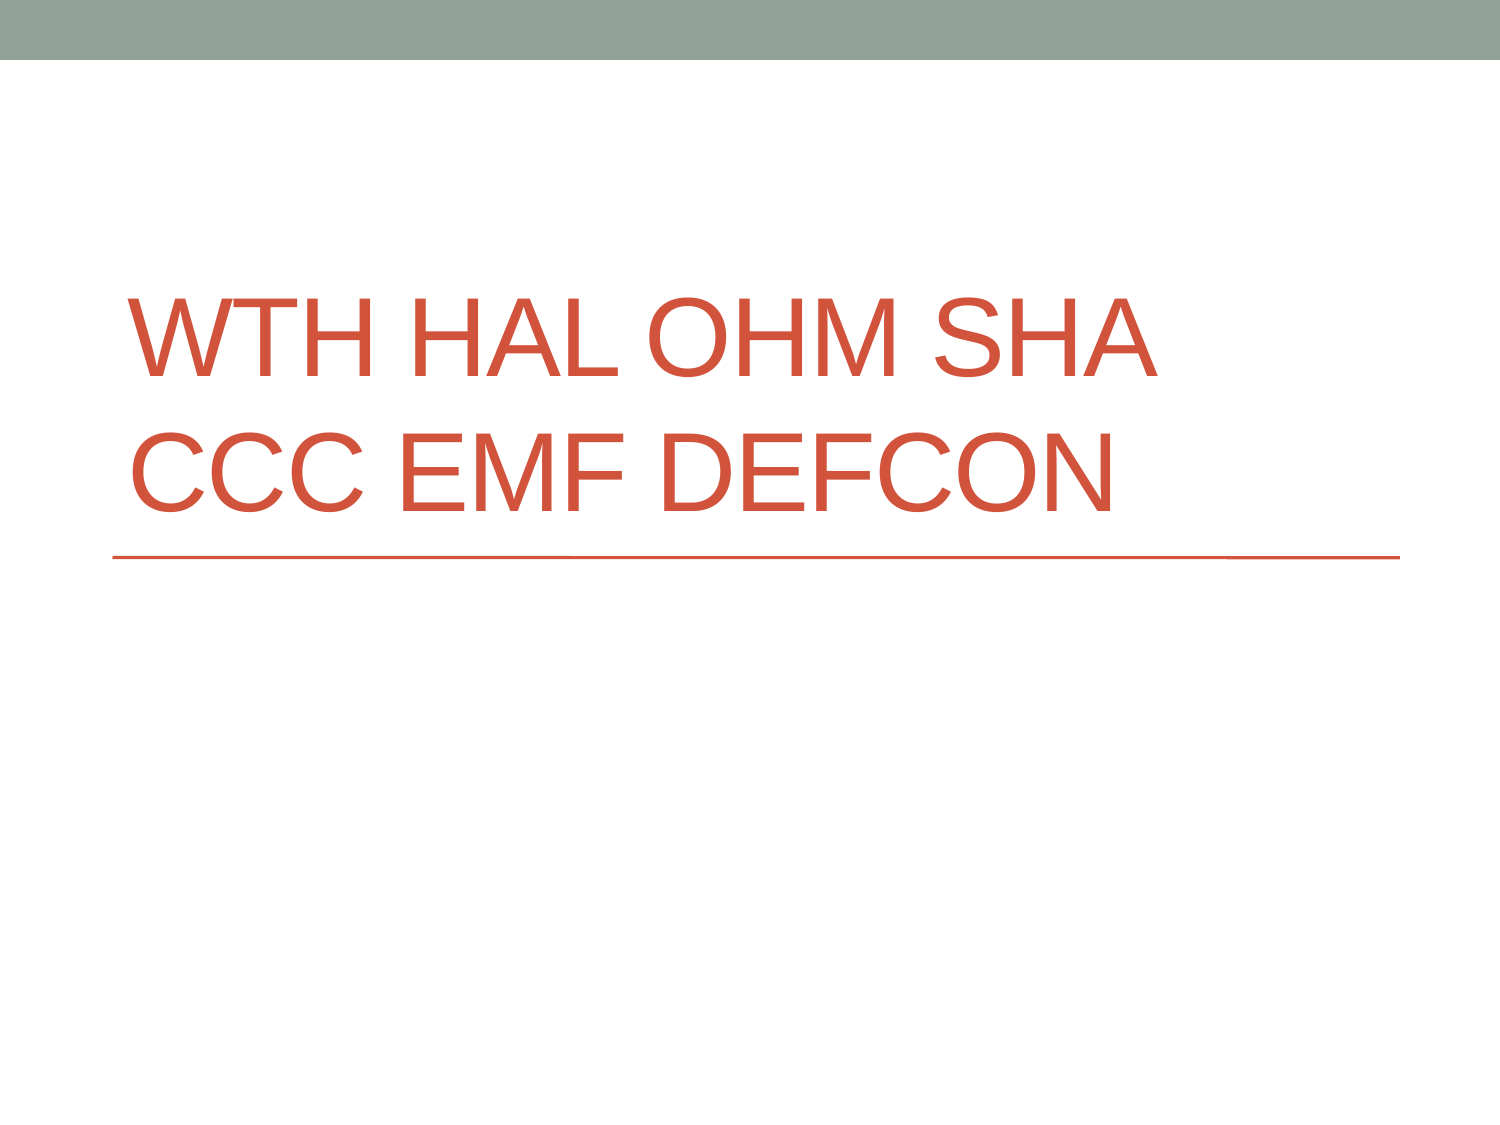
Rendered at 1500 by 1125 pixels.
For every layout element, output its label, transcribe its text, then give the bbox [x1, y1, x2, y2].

title WTH HAL OHM SHA CCC EMF DEFCON [112, 224, 1400, 542]
